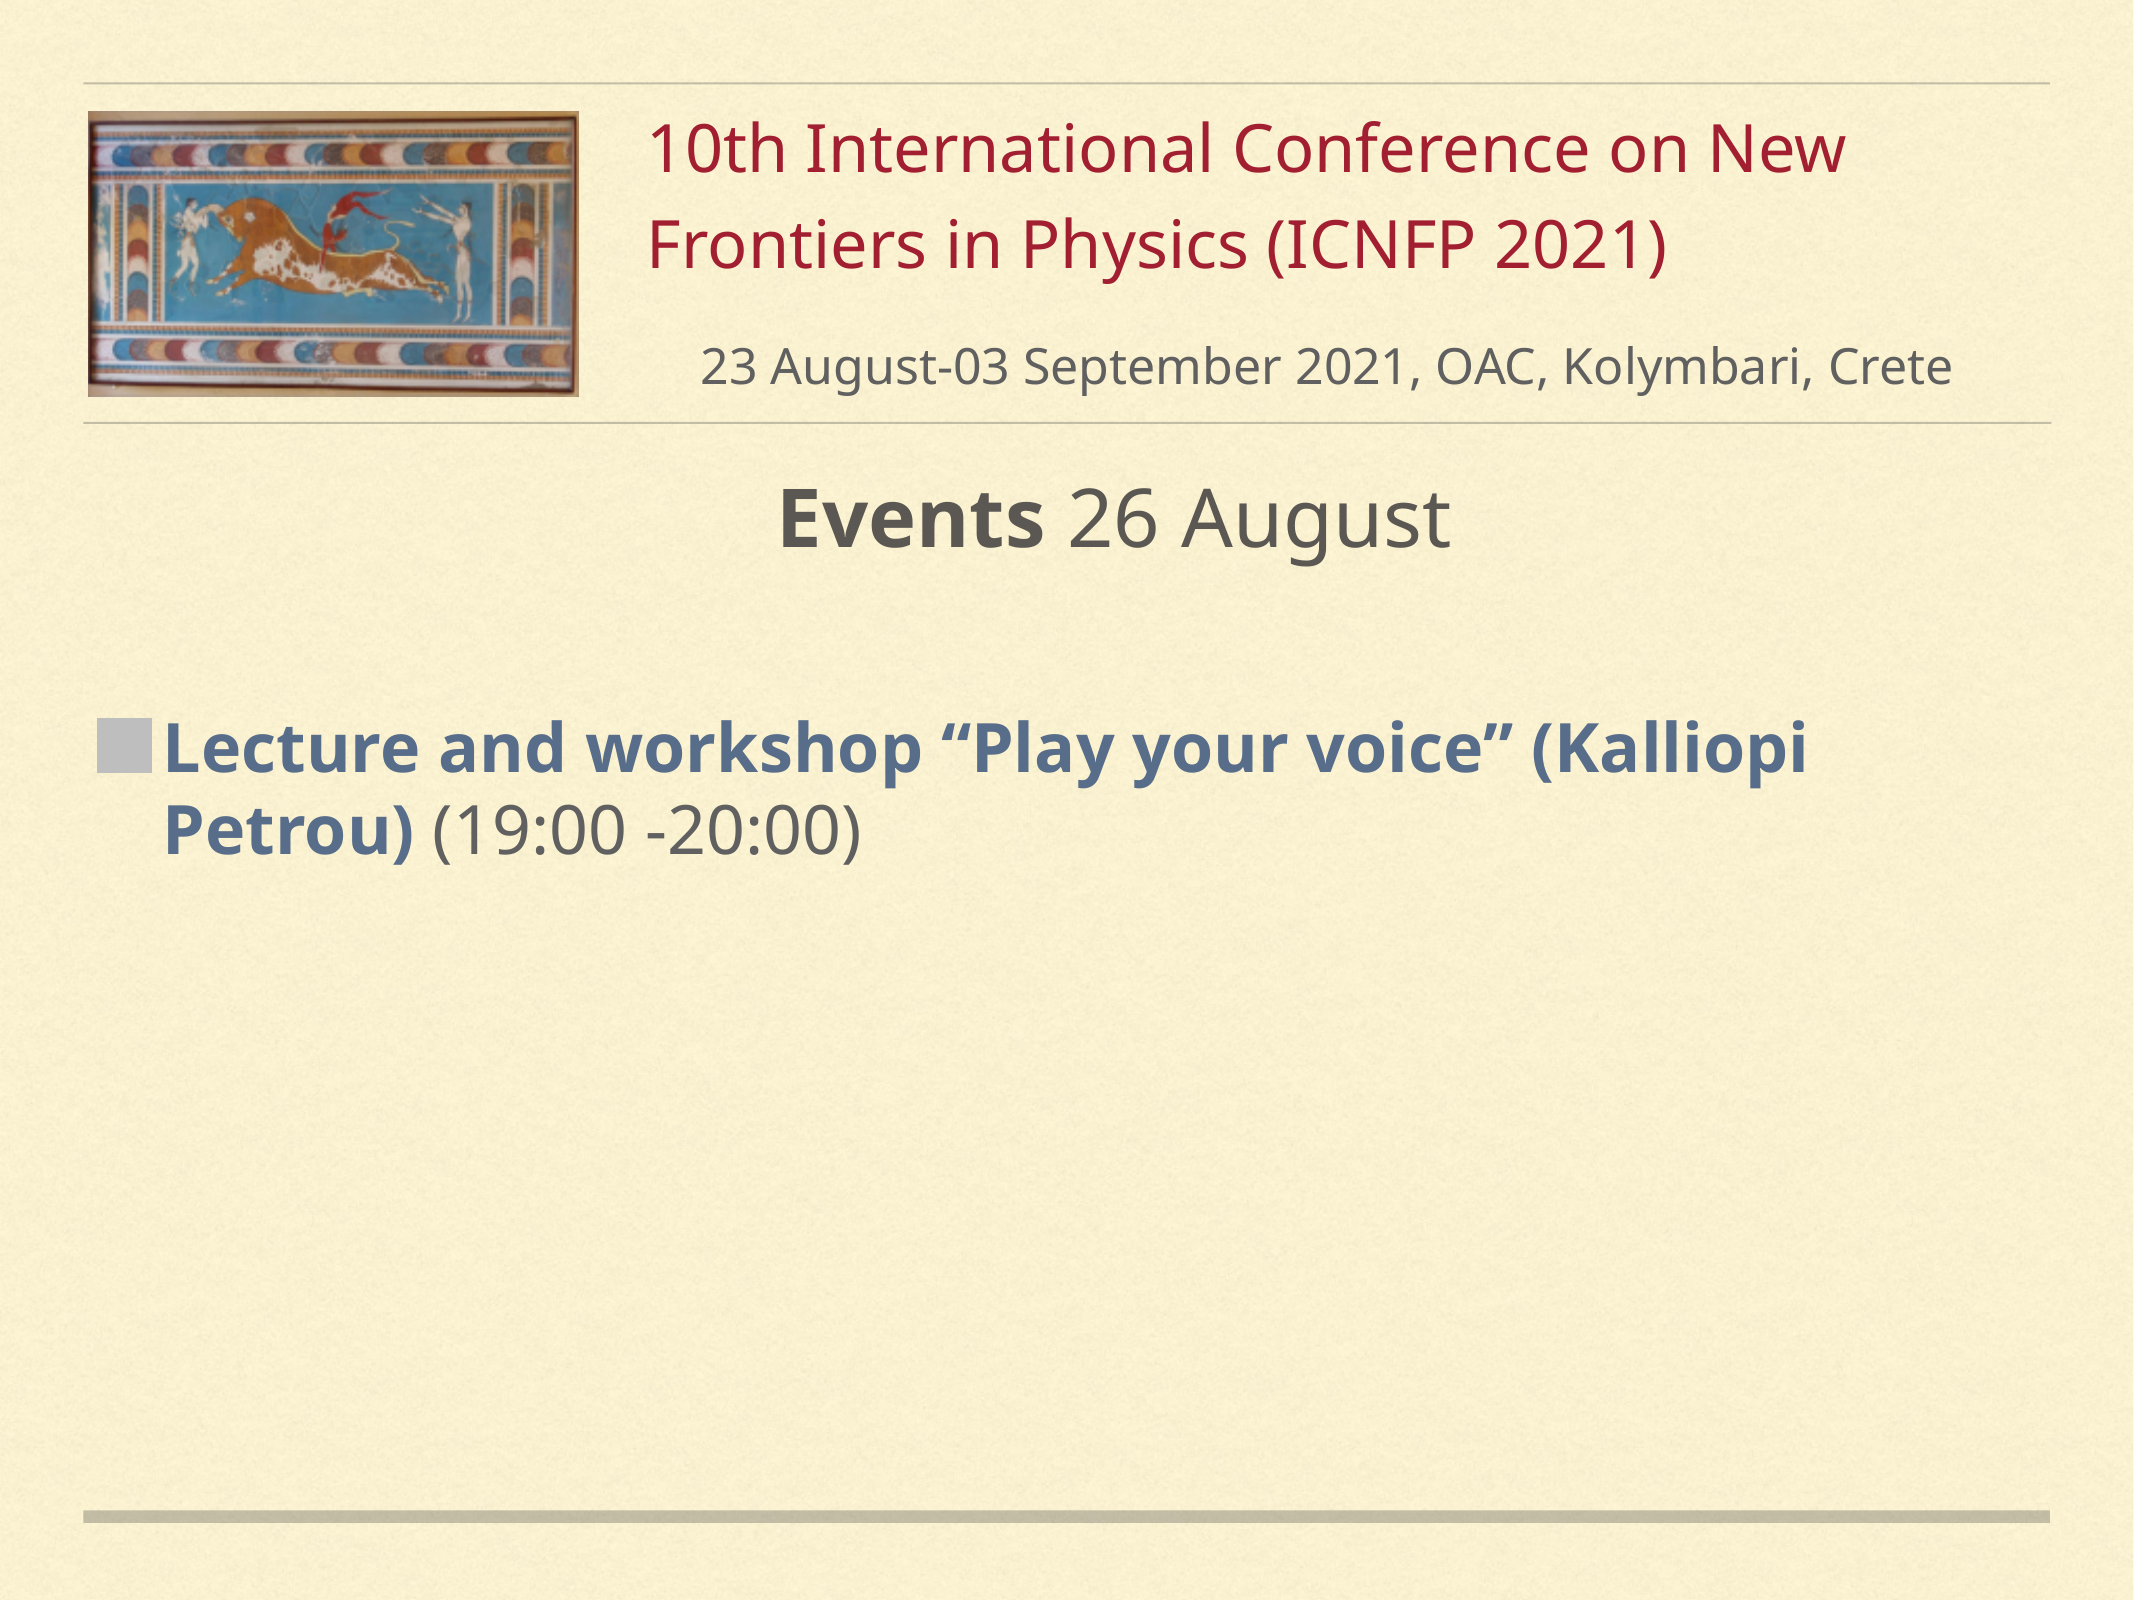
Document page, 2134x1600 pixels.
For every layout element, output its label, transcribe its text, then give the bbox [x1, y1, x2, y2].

list Lecture and workshop “Play your voice” (Kalliopi Petrou) (19:00 -20:00) [88, 696, 2045, 1380]
picture [0, 0, 2134, 1600]
title 10th International Conference on New Frontiers in Physics (ICNFP 2021) [638, 66, 2130, 305]
text_box 23 August-03 September 2021, OAC, Kolymbari, Crete [520, 326, 2134, 403]
text_box Events 26 August [449, 457, 1801, 572]
